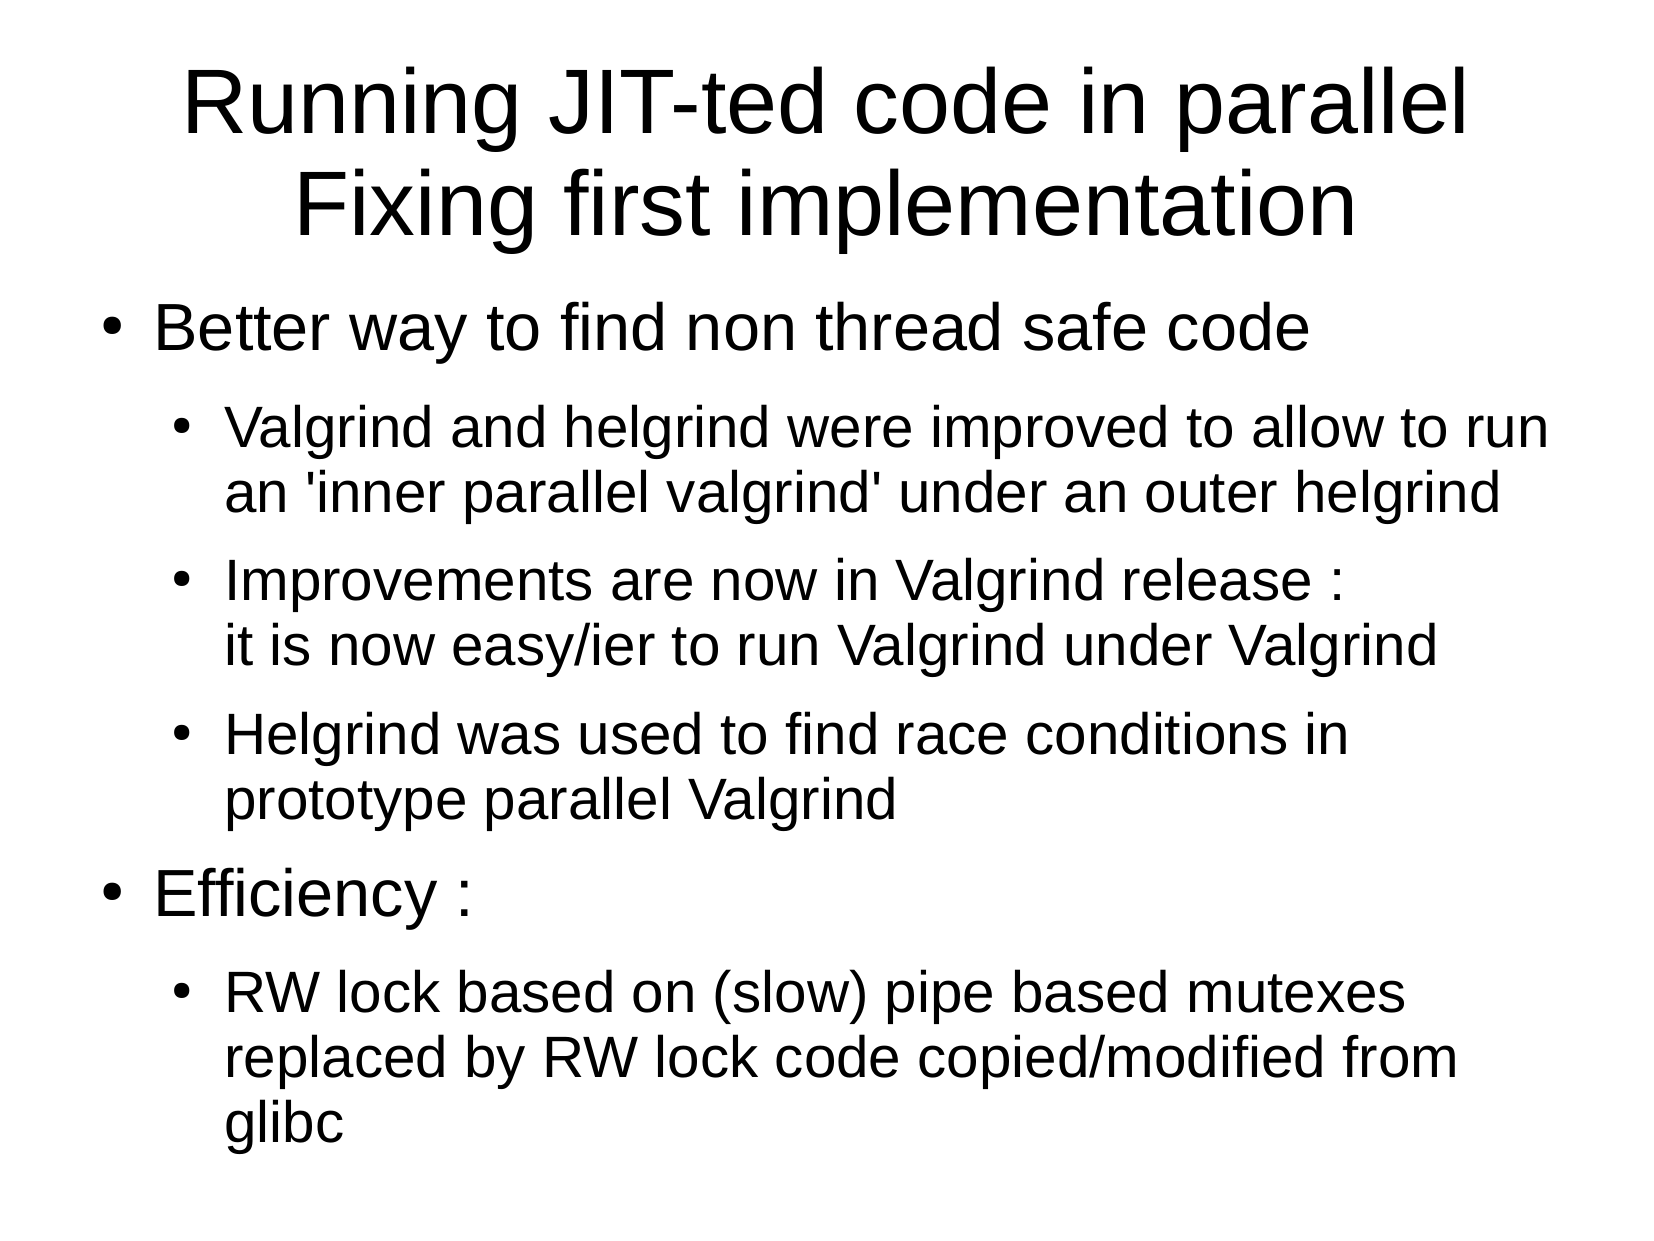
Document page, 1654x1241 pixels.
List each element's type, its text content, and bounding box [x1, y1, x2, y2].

list Better way to find non thread safe code Valgrind and helgrind were improved to allow to run an 'inner parallel valgrind' under an outer helgrind Improvements are now in Valgrind release : it is now easy/ier to run Valgrind under Valgrind Helgrind was used to find race conditions in prototype parallel Valgrind Efficiency : RW lock based on (slow) pipe based mutexes replaced by RW lock code copied/modified from glibc [82, 290, 1571, 1186]
title Running JIT-ted code in parallel Fixing first implementation [82, 49, 1571, 257]
